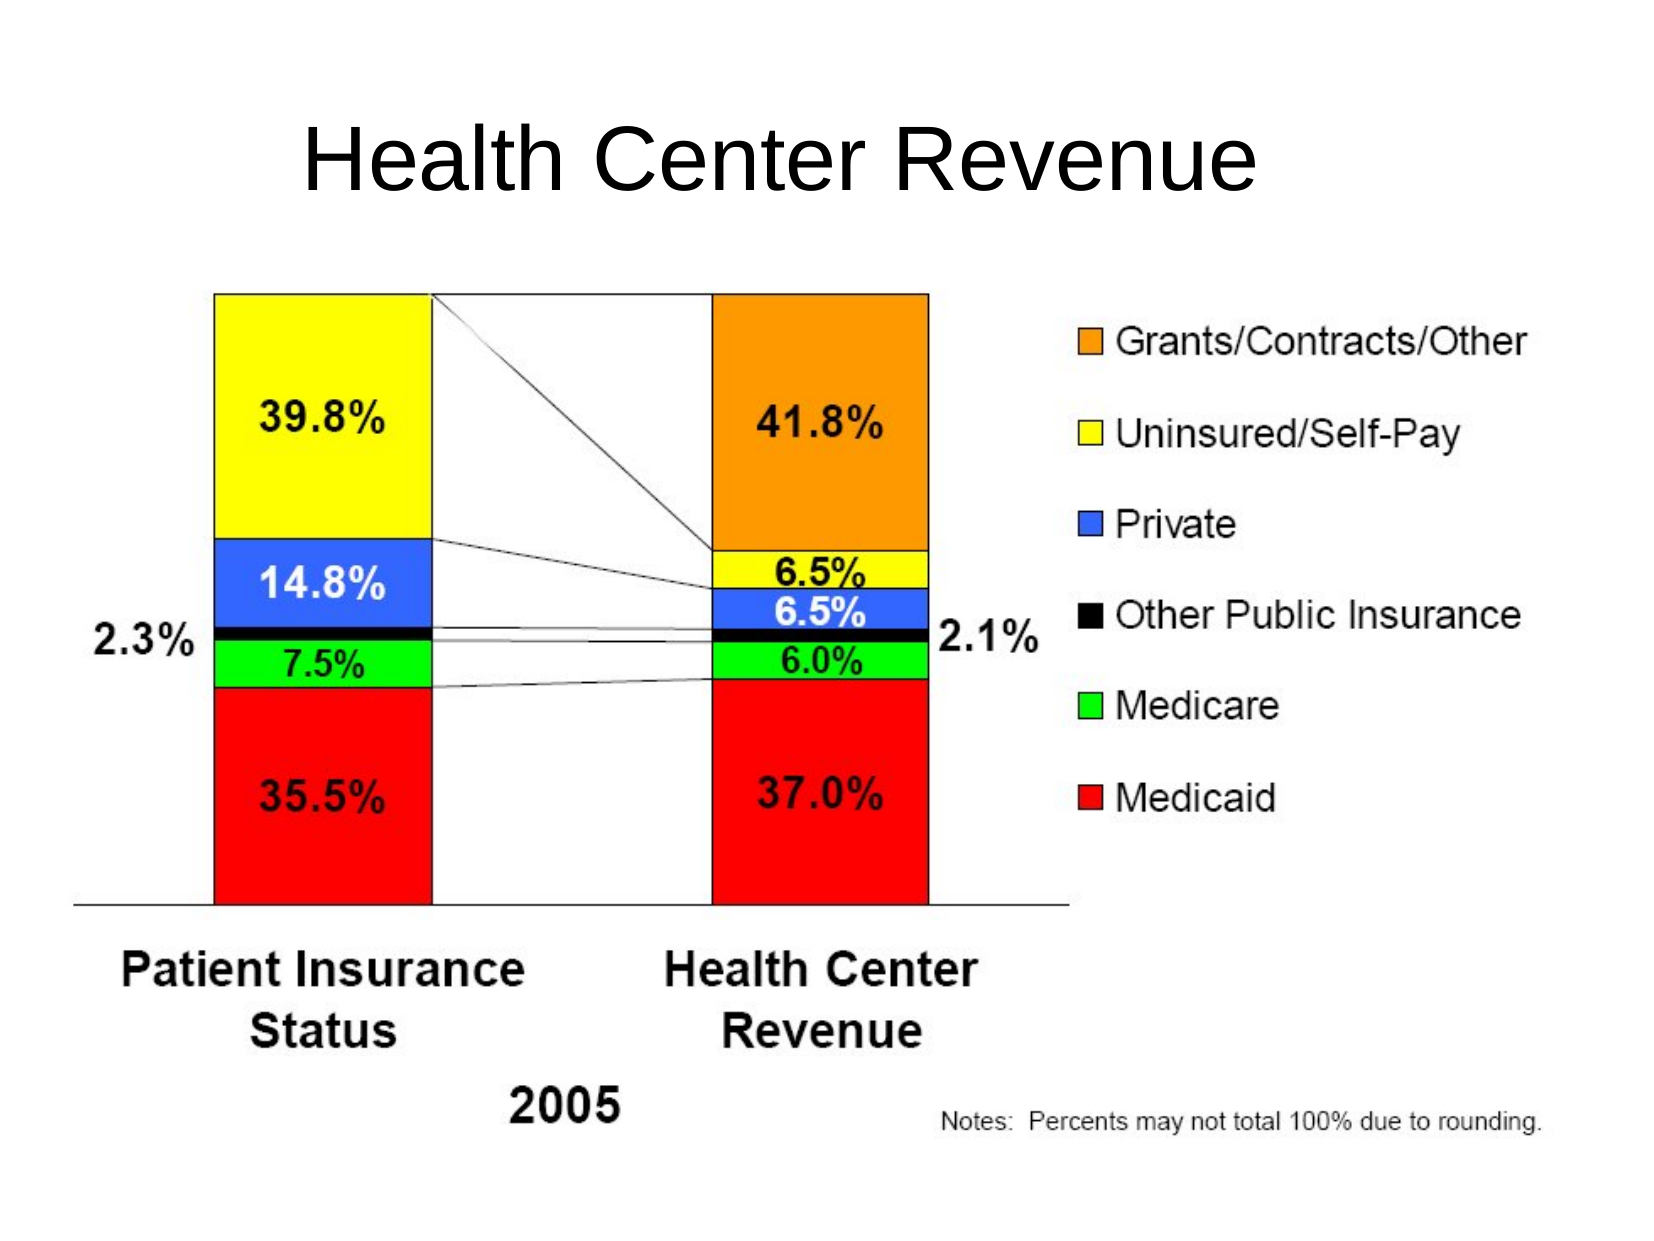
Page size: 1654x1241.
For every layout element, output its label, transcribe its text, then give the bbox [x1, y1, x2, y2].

picture [33, 251, 1589, 1155]
title Health Center Revenue [37, 55, 1526, 251]
